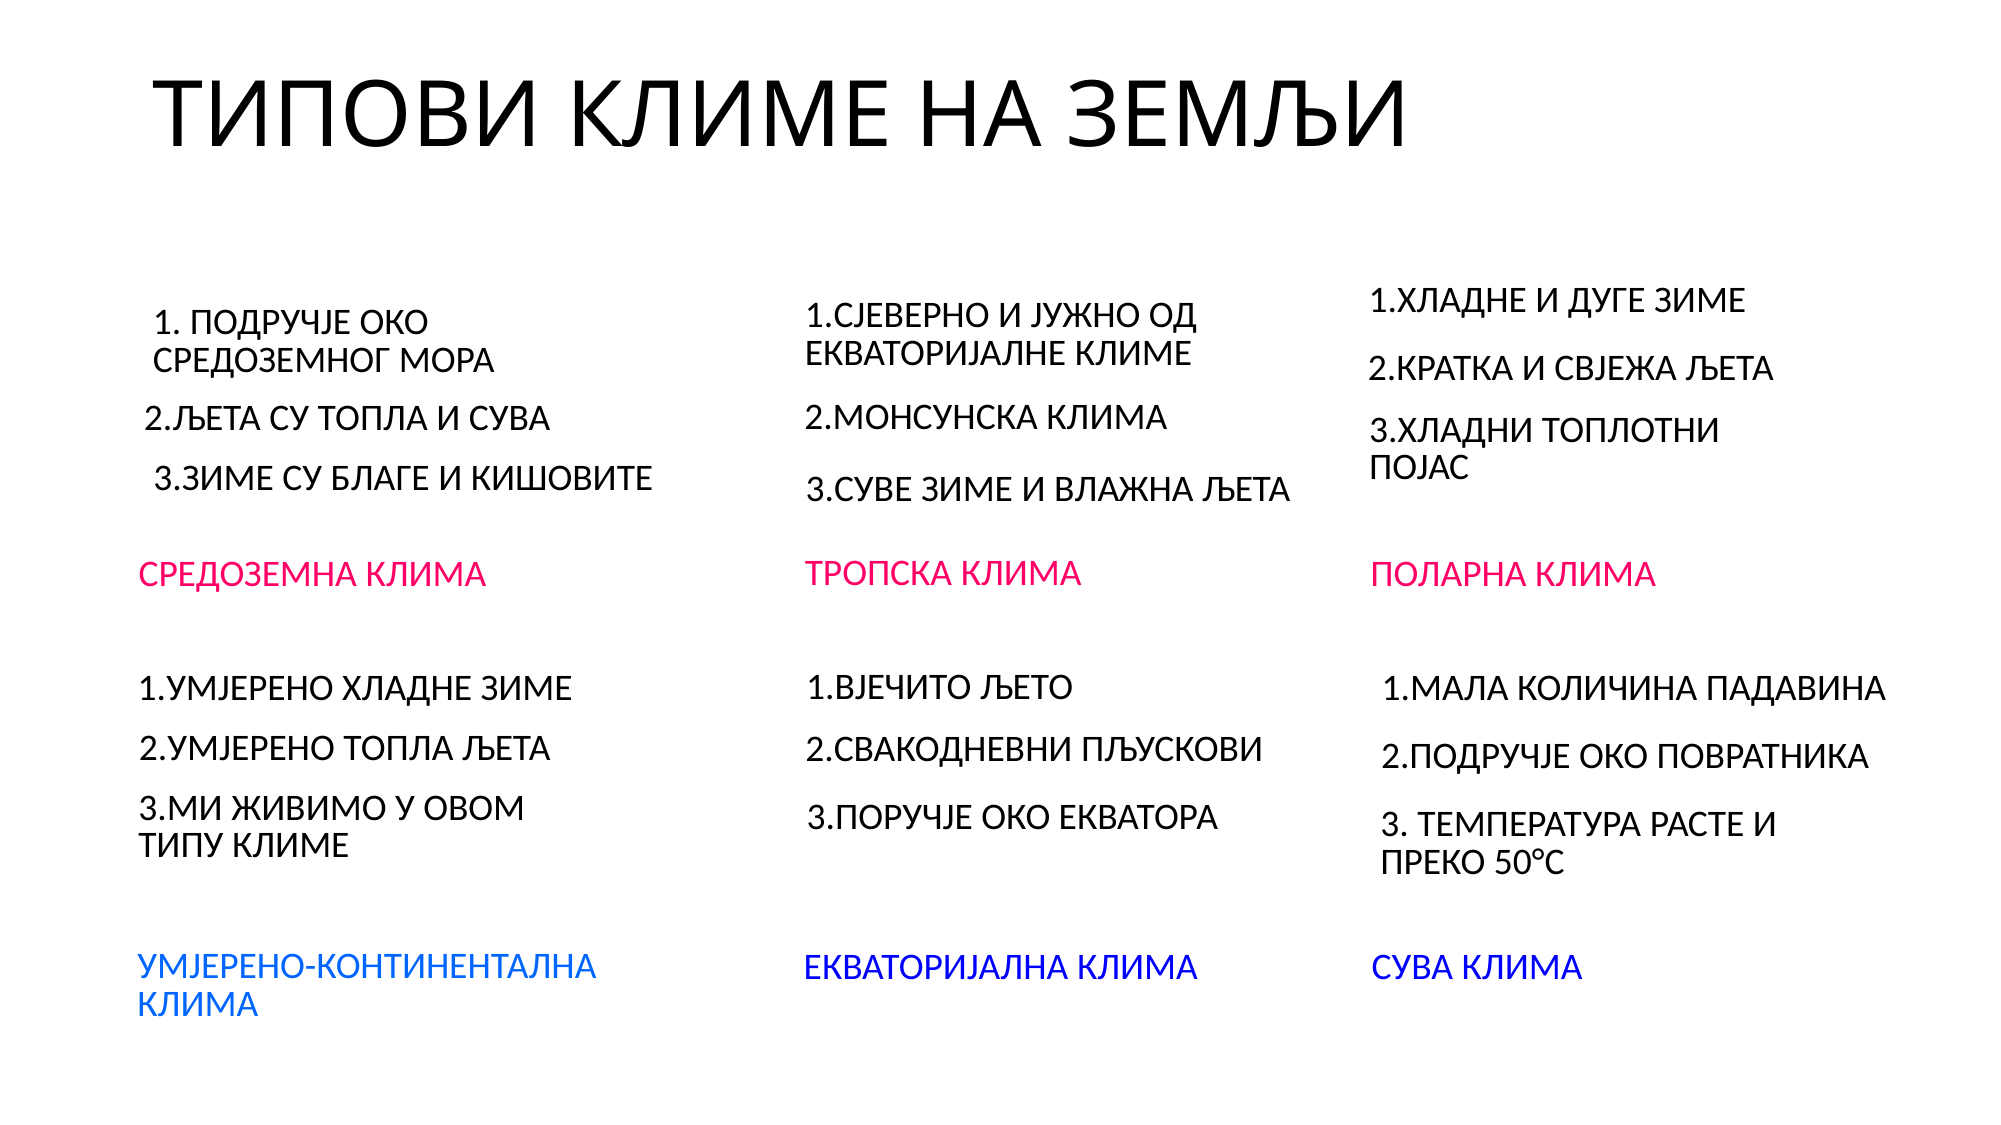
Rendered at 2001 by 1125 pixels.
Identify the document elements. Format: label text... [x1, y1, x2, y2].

text_box ТРОПСКА КЛИМА [789, 549, 1240, 603]
text_box СУВА КЛИМА [1356, 943, 1807, 997]
text_box 2.КРАТКА И СВЈЕЖА ЉЕТА [1352, 344, 1803, 398]
text_box 3.ЗИМЕ СУ БЛАГЕ И КИШОВИТЕ [138, 454, 678, 508]
text_box 1. ПОДРУЧЈЕ ОКО СРЕДОЗЕМНОГ МОРА [137, 299, 685, 390]
text_box 2.ПОДРУЧЈЕ ОКО ПОВРАТНИКА [1366, 732, 1893, 786]
text_box 1.МАЛА КОЛИЧИНА ПАДАВИНА [1366, 665, 1904, 718]
text_box 2.УМЈЕРЕНО ТОПЛА ЉЕТА [123, 724, 574, 778]
text_box 3.СУВЕ ЗИМЕ И ВЛАЖНА ЉЕТА [790, 466, 1308, 519]
text_box СРЕДОЗЕМНА КЛИМА [123, 550, 574, 604]
text_box 2.МОНСУНСКА КЛИМА [789, 394, 1240, 448]
text_box УМЈЕРЕНО-КОНТИНЕНТАЛНА КЛИМА [122, 943, 621, 1034]
text_box 2.СВАКОДНЕВНИ ПЉУСКОВИ [790, 725, 1307, 779]
text_box 3.МИ ЖИВИМО У ОВОМ ТИПУ КЛИМЕ [123, 784, 574, 876]
text_box 2.ЉЕТА СУ ТОПЛА И СУВА [129, 395, 580, 449]
title ТИПОВИ КЛИМЕ НА ЗЕМЉИ [137, 59, 1863, 278]
text_box ПОЛАРНА КЛИМА [1355, 550, 1806, 604]
text_box 1.УМЈЕРЕНО ХЛАДНЕ ЗИМЕ [122, 665, 603, 718]
text_box 3.ПОРУЧЈЕ ОКО ЕКВАТОРА [791, 793, 1242, 847]
text_box 1.СЈЕВЕРНО И ЈУЖНО ОД ЕКВАТОРИЈАЛНЕ КЛИМЕ [790, 292, 1253, 383]
text_box 1.ХЛАДНЕ И ДУГЕ ЗИМЕ [1353, 277, 1804, 330]
text_box 1.ВЈЕЧИТО ЉЕТО [791, 664, 1242, 717]
text_box 3.ХЛАДНИ ТОПЛОТНИ ПОЈАС [1354, 406, 1803, 498]
text_box 3. ТЕМПЕРАТУРА РАСТЕ И ПРЕКО 50°С [1365, 800, 1816, 892]
text_box ЕКВАТОРИЈАЛНА КЛИМА [788, 944, 1239, 997]
